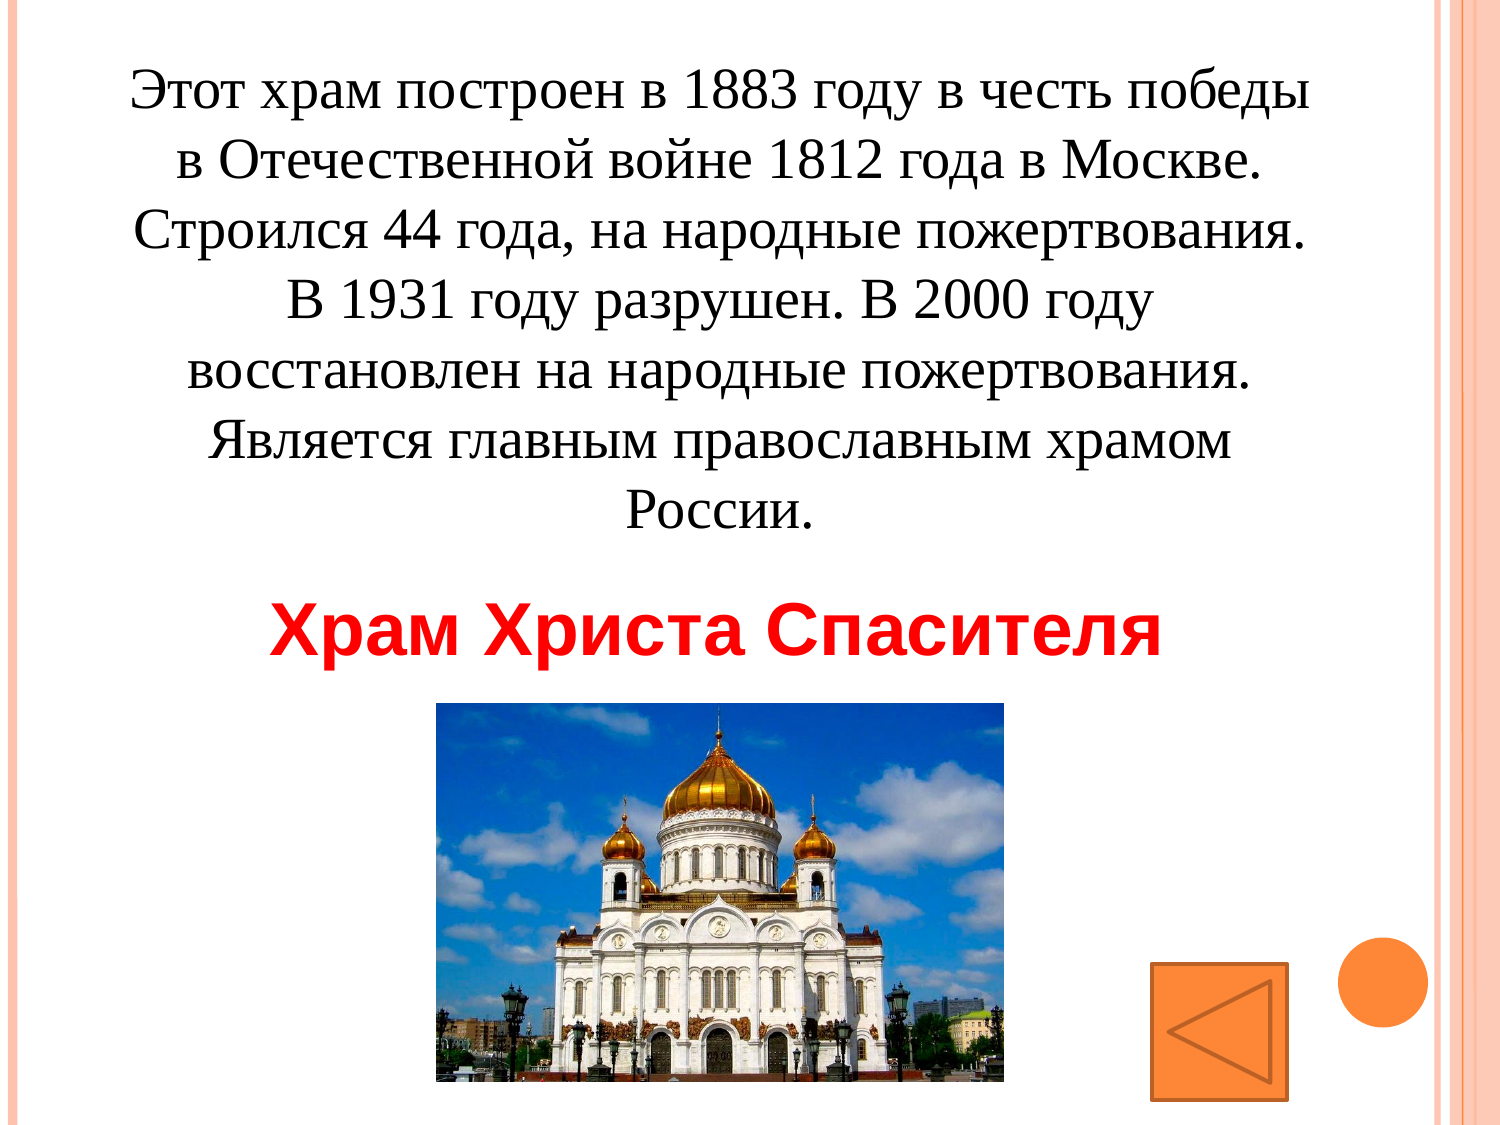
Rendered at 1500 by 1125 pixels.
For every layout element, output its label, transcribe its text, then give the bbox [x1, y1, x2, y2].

text_box [1151, 964, 1288, 1100]
picture [436, 704, 1004, 1082]
text_box Этот храм построен в 1883 году в честь победы в Отечественной войне 1812 года в Москве. Строился 44 года, на народные пожертвования. В 1931 году разрушен. В 2000 году восстановлен на народные пожертвования. Является главным православным храмом России. [100, 42, 1341, 553]
text_box Храм Христа Спасителя [147, 572, 1288, 679]
